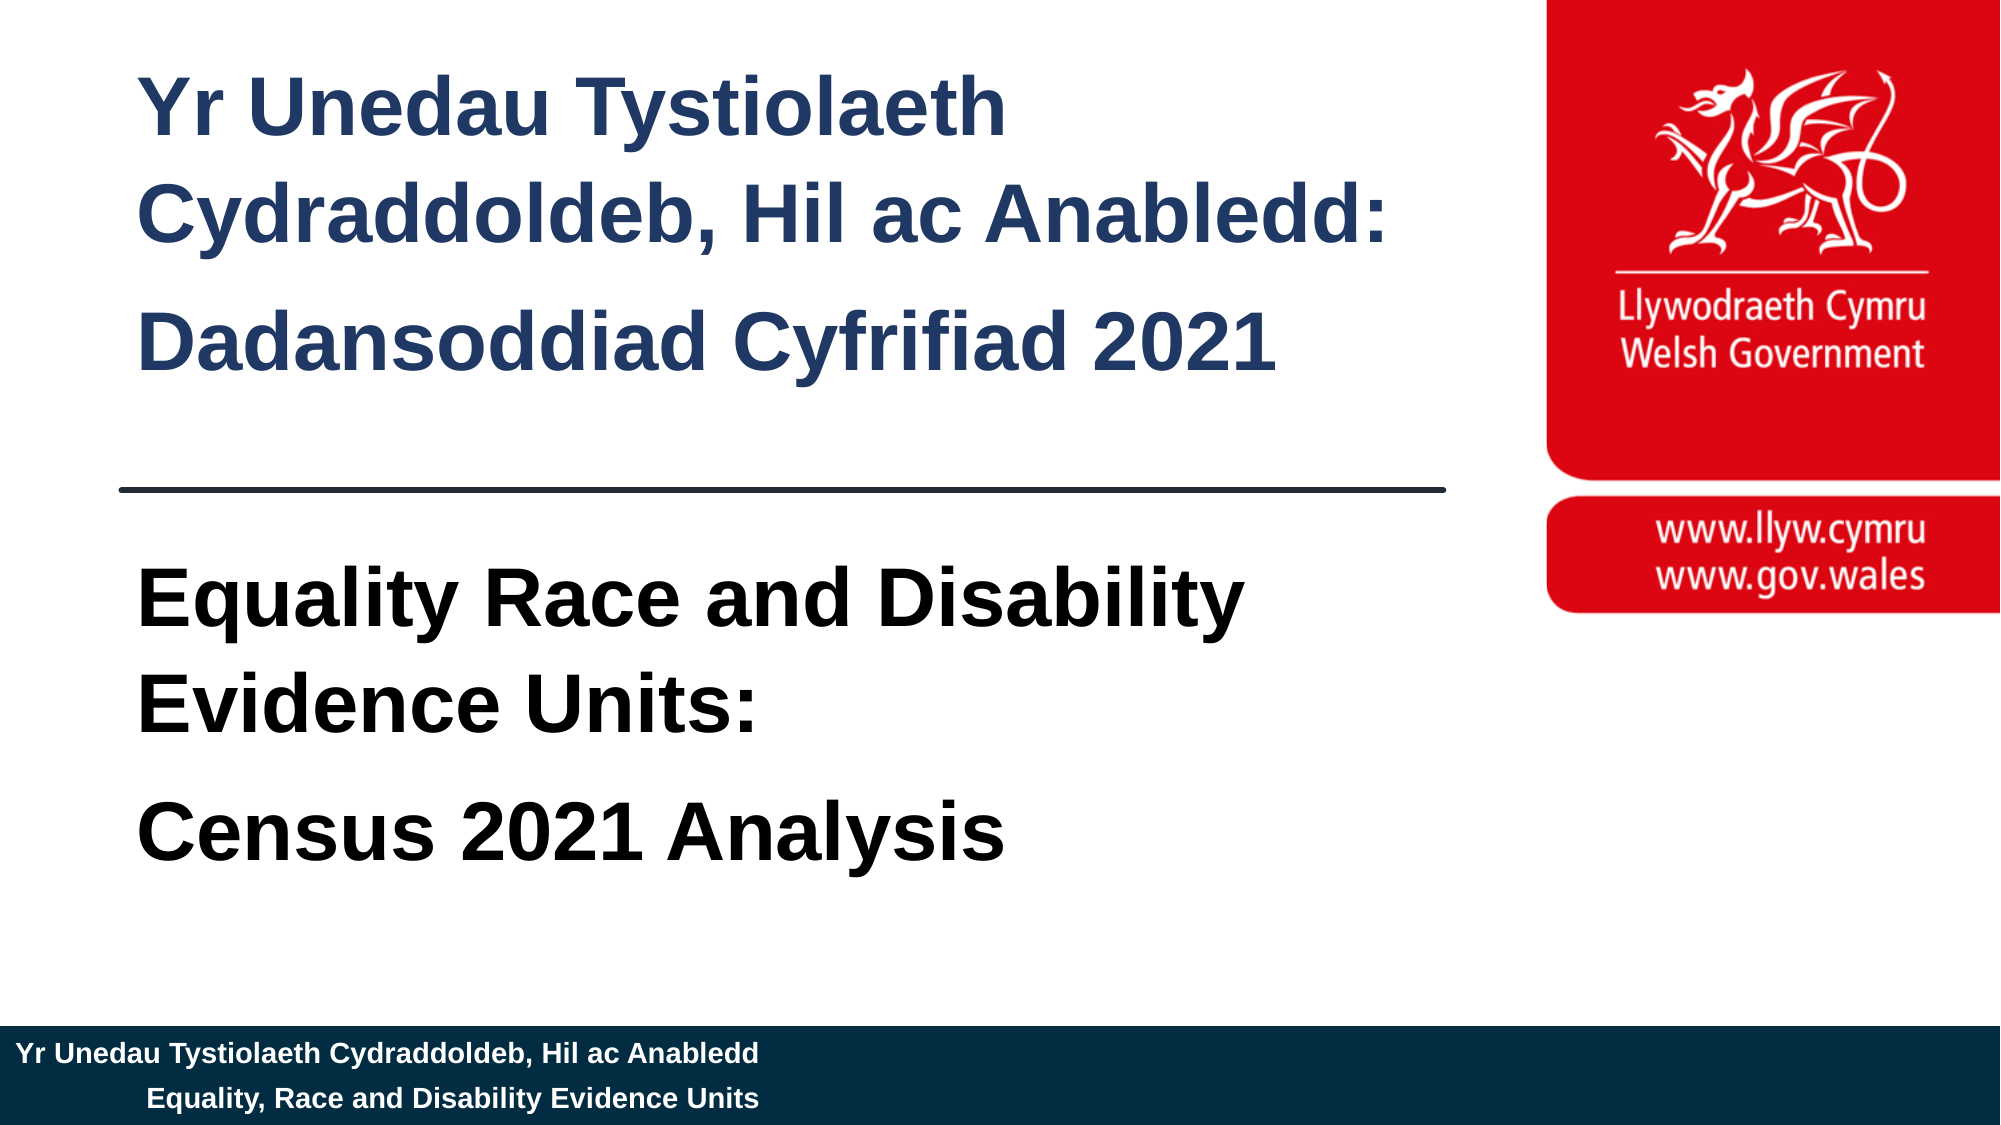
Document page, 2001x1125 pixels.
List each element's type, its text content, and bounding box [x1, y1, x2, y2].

subtitle Yr Unedau Tystiolaeth Cydraddoldeb, Hil ac Anabledd: Dadansoddiad Cyfrifiad 2021 Equality Race and Disability Evidence Units: Census 2021 Analysis [121, 37, 1444, 943]
picture [1546, 0, 2000, 621]
